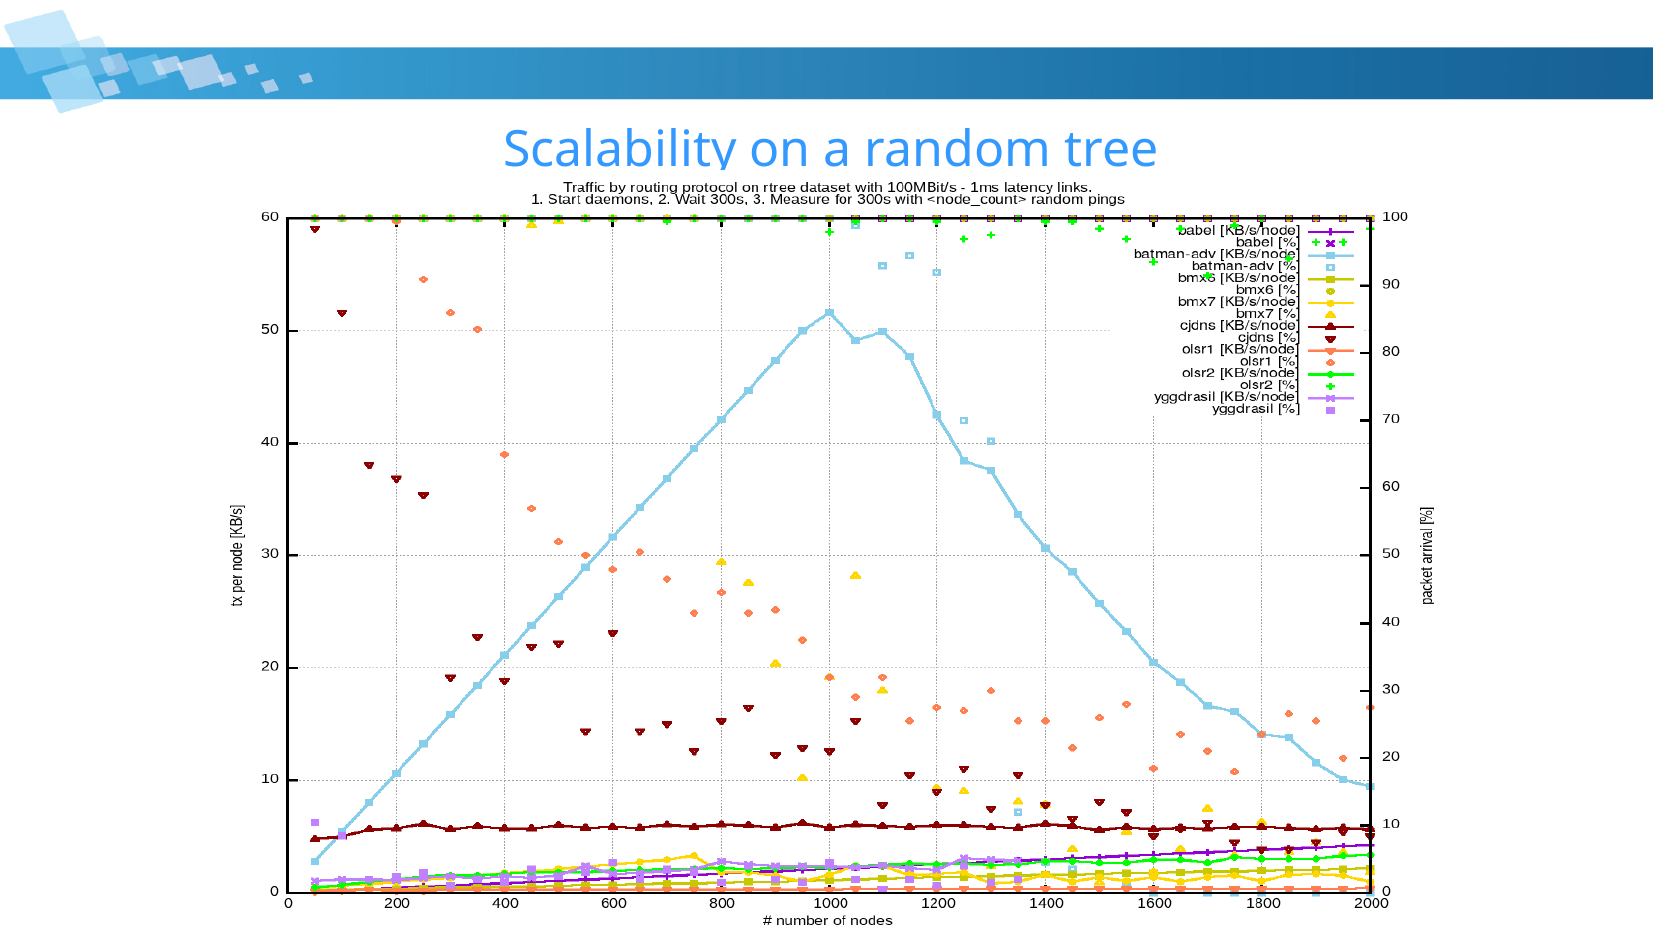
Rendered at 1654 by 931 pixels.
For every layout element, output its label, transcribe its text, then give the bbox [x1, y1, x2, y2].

title Scalability on a random tree [86, 69, 1576, 226]
picture [0, 0, 1653, 931]
